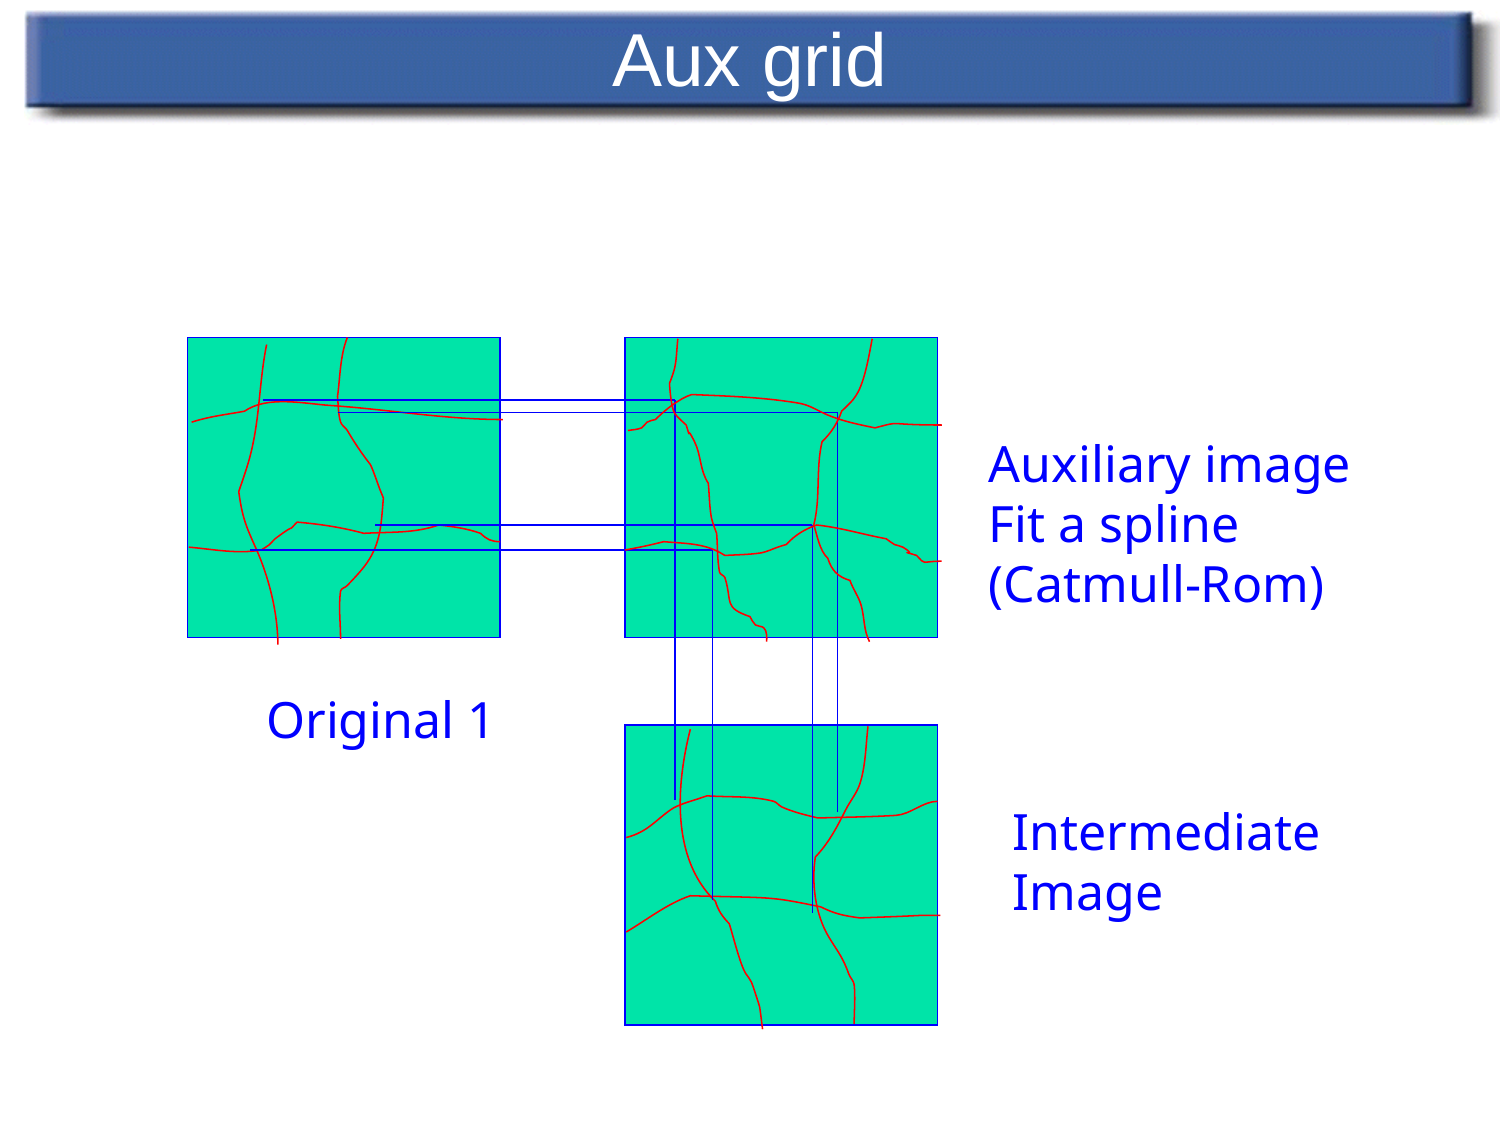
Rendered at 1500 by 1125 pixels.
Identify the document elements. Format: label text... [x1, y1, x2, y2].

text_box Auxiliary image Fit a spline (Catmull-Rom) [974, 424, 1367, 621]
title Aux grid [110, 3, 1389, 110]
text_box [624, 725, 761, 1026]
picture [24, 9, 1500, 125]
text_box Original 1 [251, 680, 512, 756]
text_box Intermediate Image [998, 792, 1336, 929]
